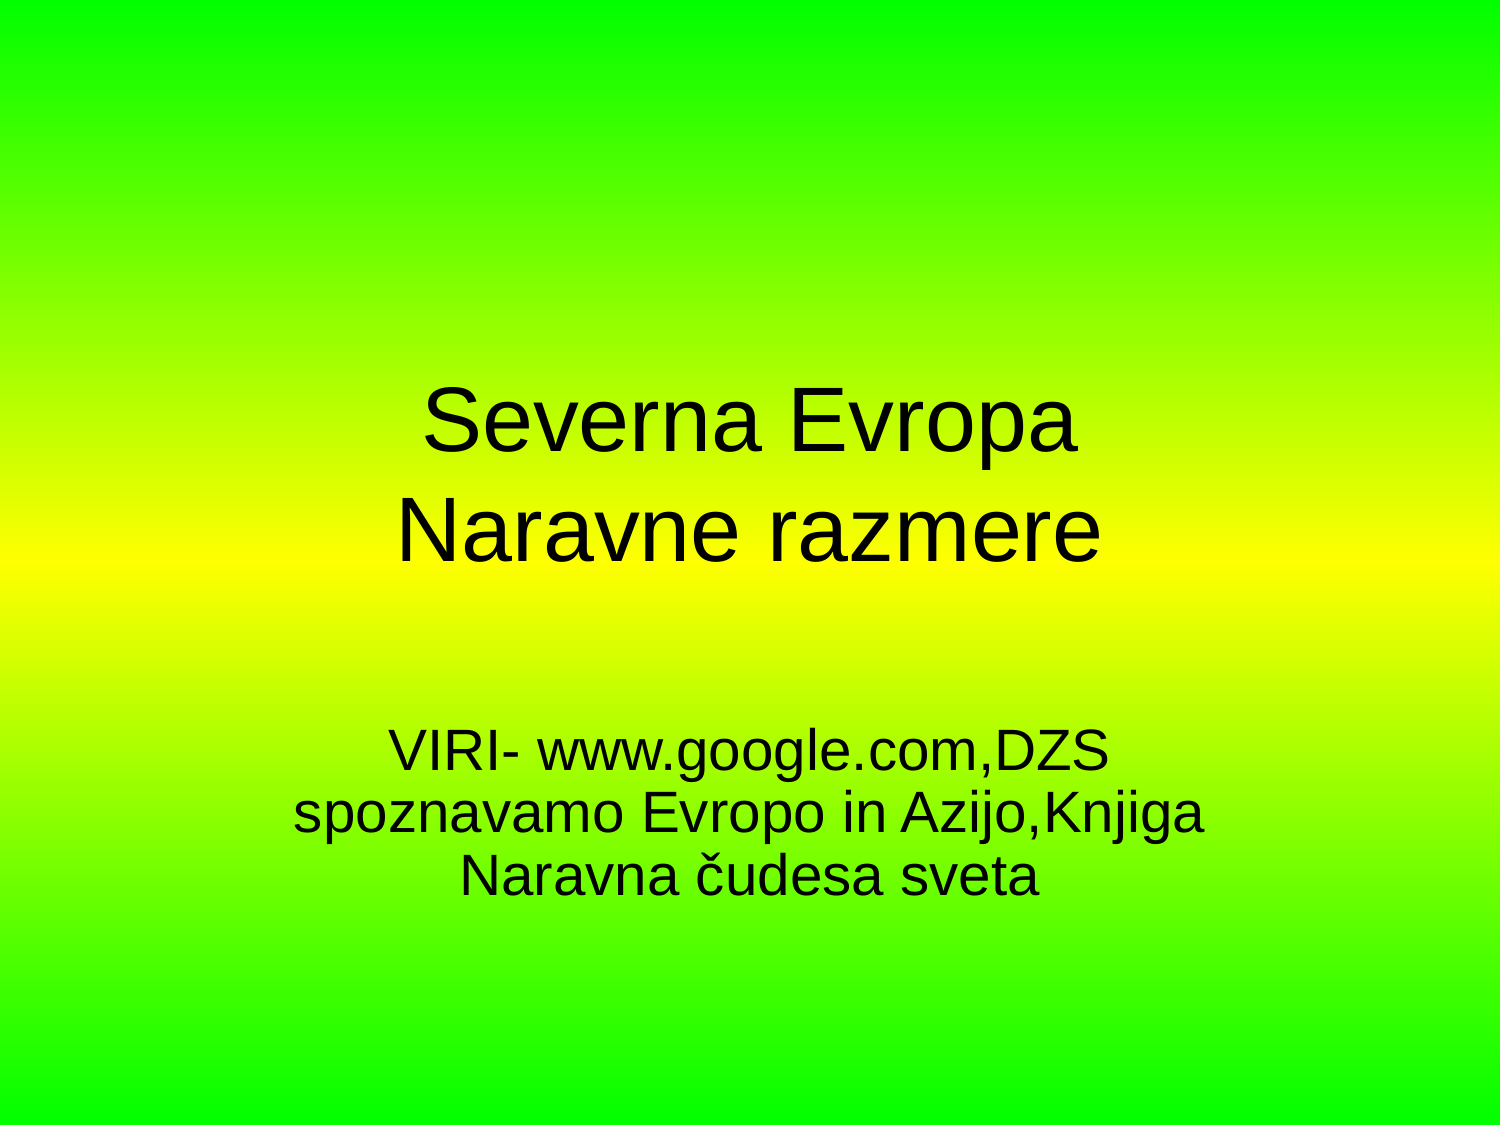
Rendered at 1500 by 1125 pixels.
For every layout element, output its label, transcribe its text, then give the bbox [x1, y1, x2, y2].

subtitle VIRI- www.google.com,DZS spoznavamo Evropo in Azijo,Knjiga Naravna čudesa sveta [225, 637, 1275, 925]
title Severna Evropa Naravne razmere [112, 349, 1388, 591]
